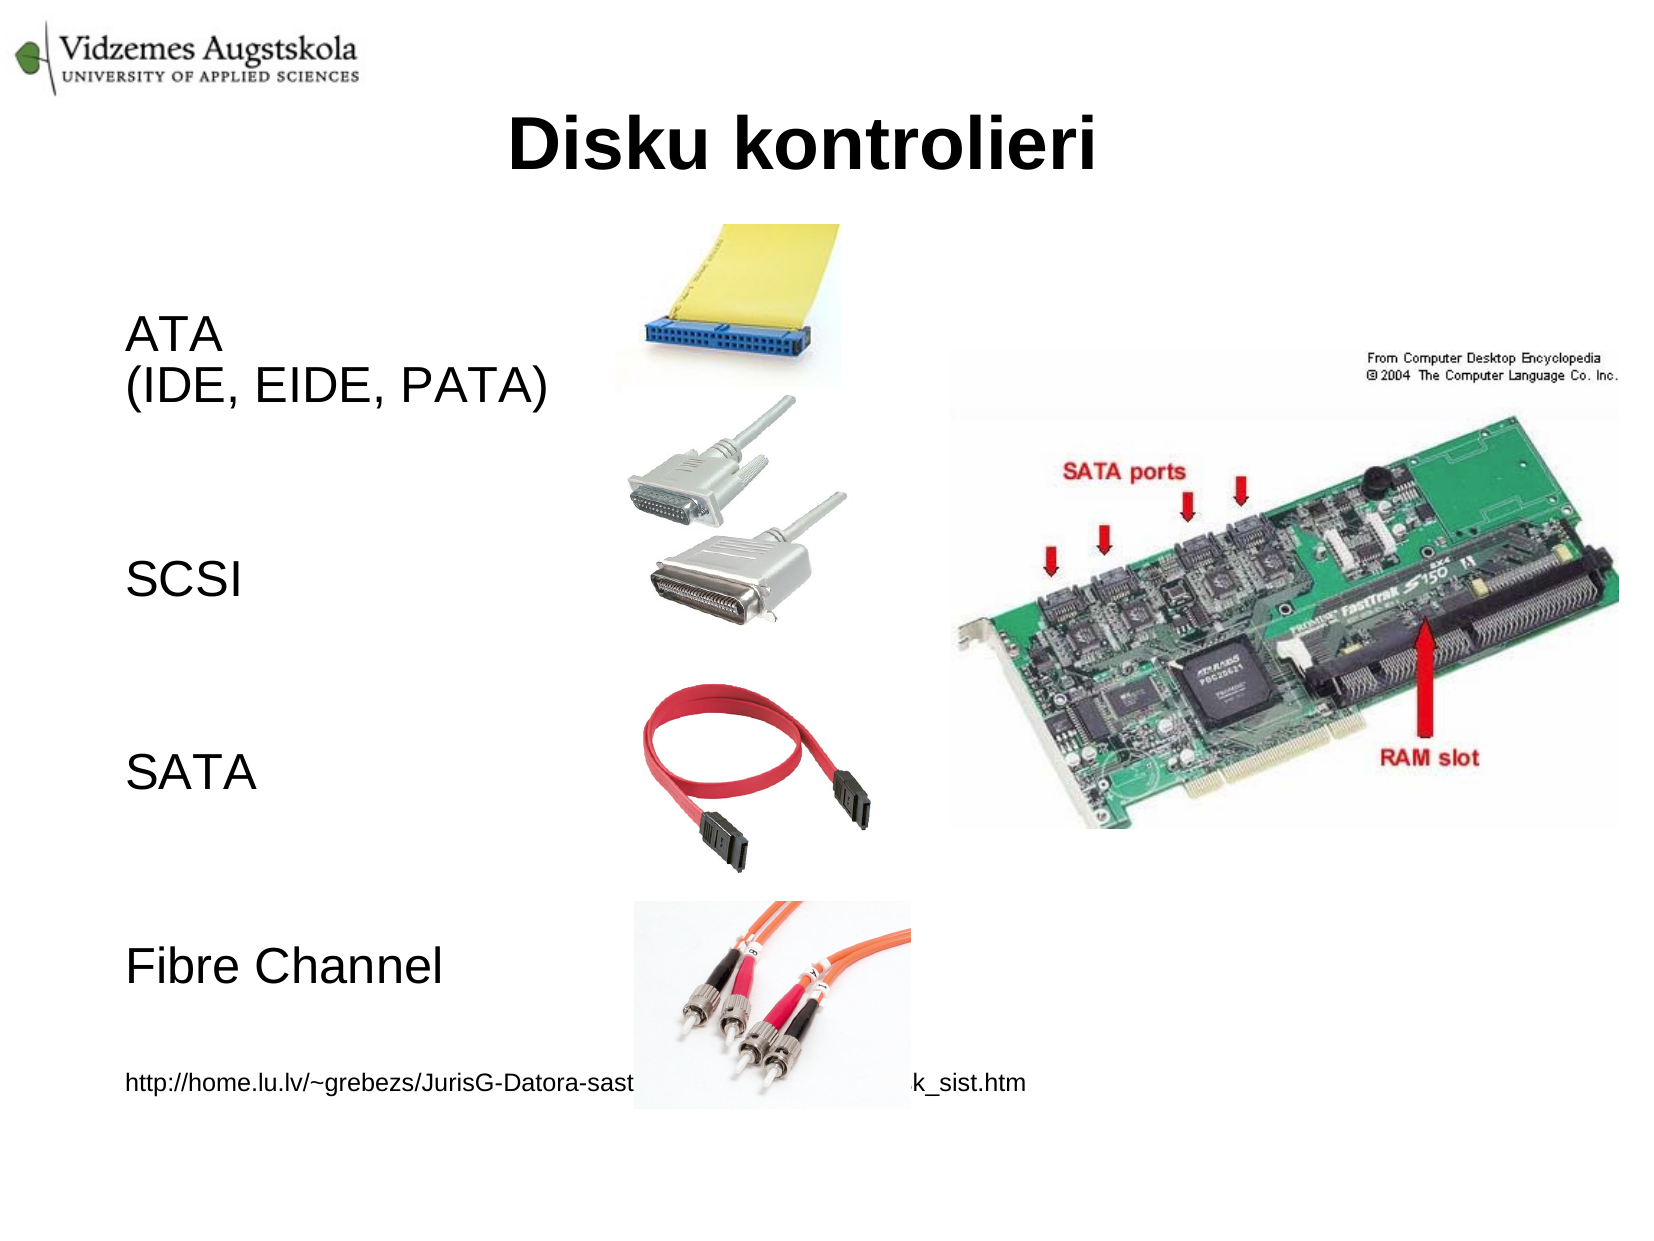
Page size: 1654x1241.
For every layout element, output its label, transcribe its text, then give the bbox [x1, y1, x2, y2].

picture [5, 2, 368, 113]
picture [615, 224, 864, 631]
title Disku kontrolieri [94, 103, 1512, 188]
picture [614, 671, 893, 881]
picture [950, 350, 1619, 829]
list ATA (IDE, EIDE, PATA) SCSI SATA Fibre Channel http://home.lu.lv/~grebezs/JurisG-Datora-sastavdalas-Ergonomika/iDisk_sist.htm [82, 236, 1569, 1107]
picture [634, 901, 911, 1109]
